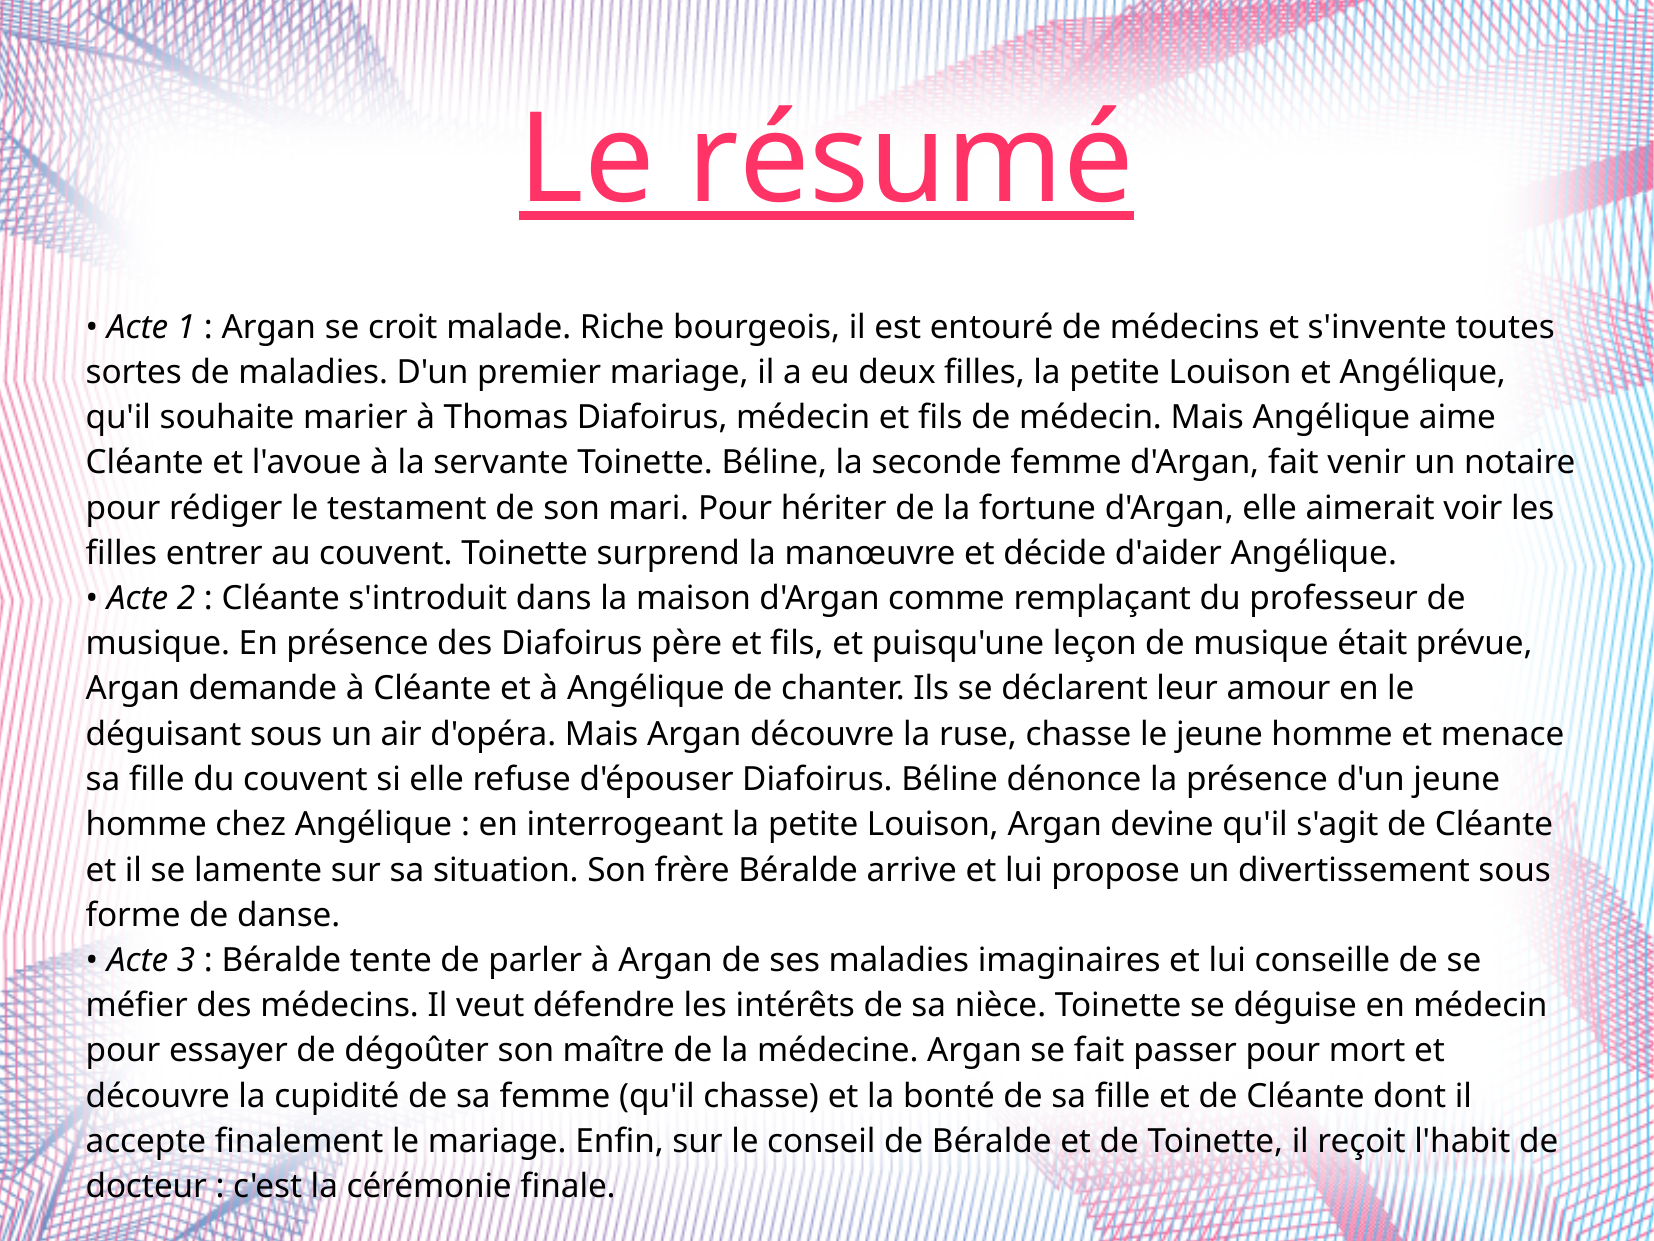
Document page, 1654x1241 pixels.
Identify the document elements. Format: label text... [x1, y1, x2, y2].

title Le résumé [82, 37, 1571, 269]
text_box • Acte 1 : Argan se croit malade. Riche bourgeois, il est entouré de médecins et s'invente toutes sortes de maladies. D'un premier mariage, il a eu deux filles, la petite Louison et Angélique, qu'il souhaite marier à Thomas Diafoirus, médecin et fils de médecin. Mais Angélique aime Cléante et l'avoue à la servante Toinette. Béline, la seconde femme d'Argan, fait venir un notaire pour rédiger le testament de son mari. Pour hériter de la fortune d'Argan, elle aimerait voir les filles entrer au couvent. Toinette surprend la manœuvre et décide d'aider Angélique. • Acte 2 : Cléante s'introduit dans la maison d'Argan comme remplaçant du professeur de musique. En présence des Diafoirus père et fils, et puisqu'une leçon de musique était prévue, Argan demande à Cléante et à Angélique de chanter. Ils se déclarent leur amour en le déguisant sous un air d'opéra. Mais Argan découvre la ruse, chasse le jeune homme et menace sa fille du couvent si elle refuse d'épouser Diafoirus. Béline dénonce la présence d'un jeune homme chez Angélique : en interrogeant la petite Louison, Argan devine qu'il s'agit de Cléante et il se lamente sur sa situation. Son frère Béralde arrive et lui propose un divertissement sous forme de danse. • Acte 3 : Béralde tente de parler à Argan de ses maladies imaginaires et lui conseille de se méfier des médecins. Il veut défendre les intérêts de sa nièce. Toinette se déguise en médecin pour essayer de dégoûter son maître de la médecine. Argan se fait passer pour mort et découvre la cupidité de sa femme (qu'il chasse) et la bonté de sa fille et de Cléante dont il accepte finalement le mariage. Enfin, sur le conseil de Béralde et de Toinette, il reçoit l'habit de docteur : c'est la cérémonie finale. [70, 295, 1595, 1104]
picture [0, 0, 1654, 1241]
